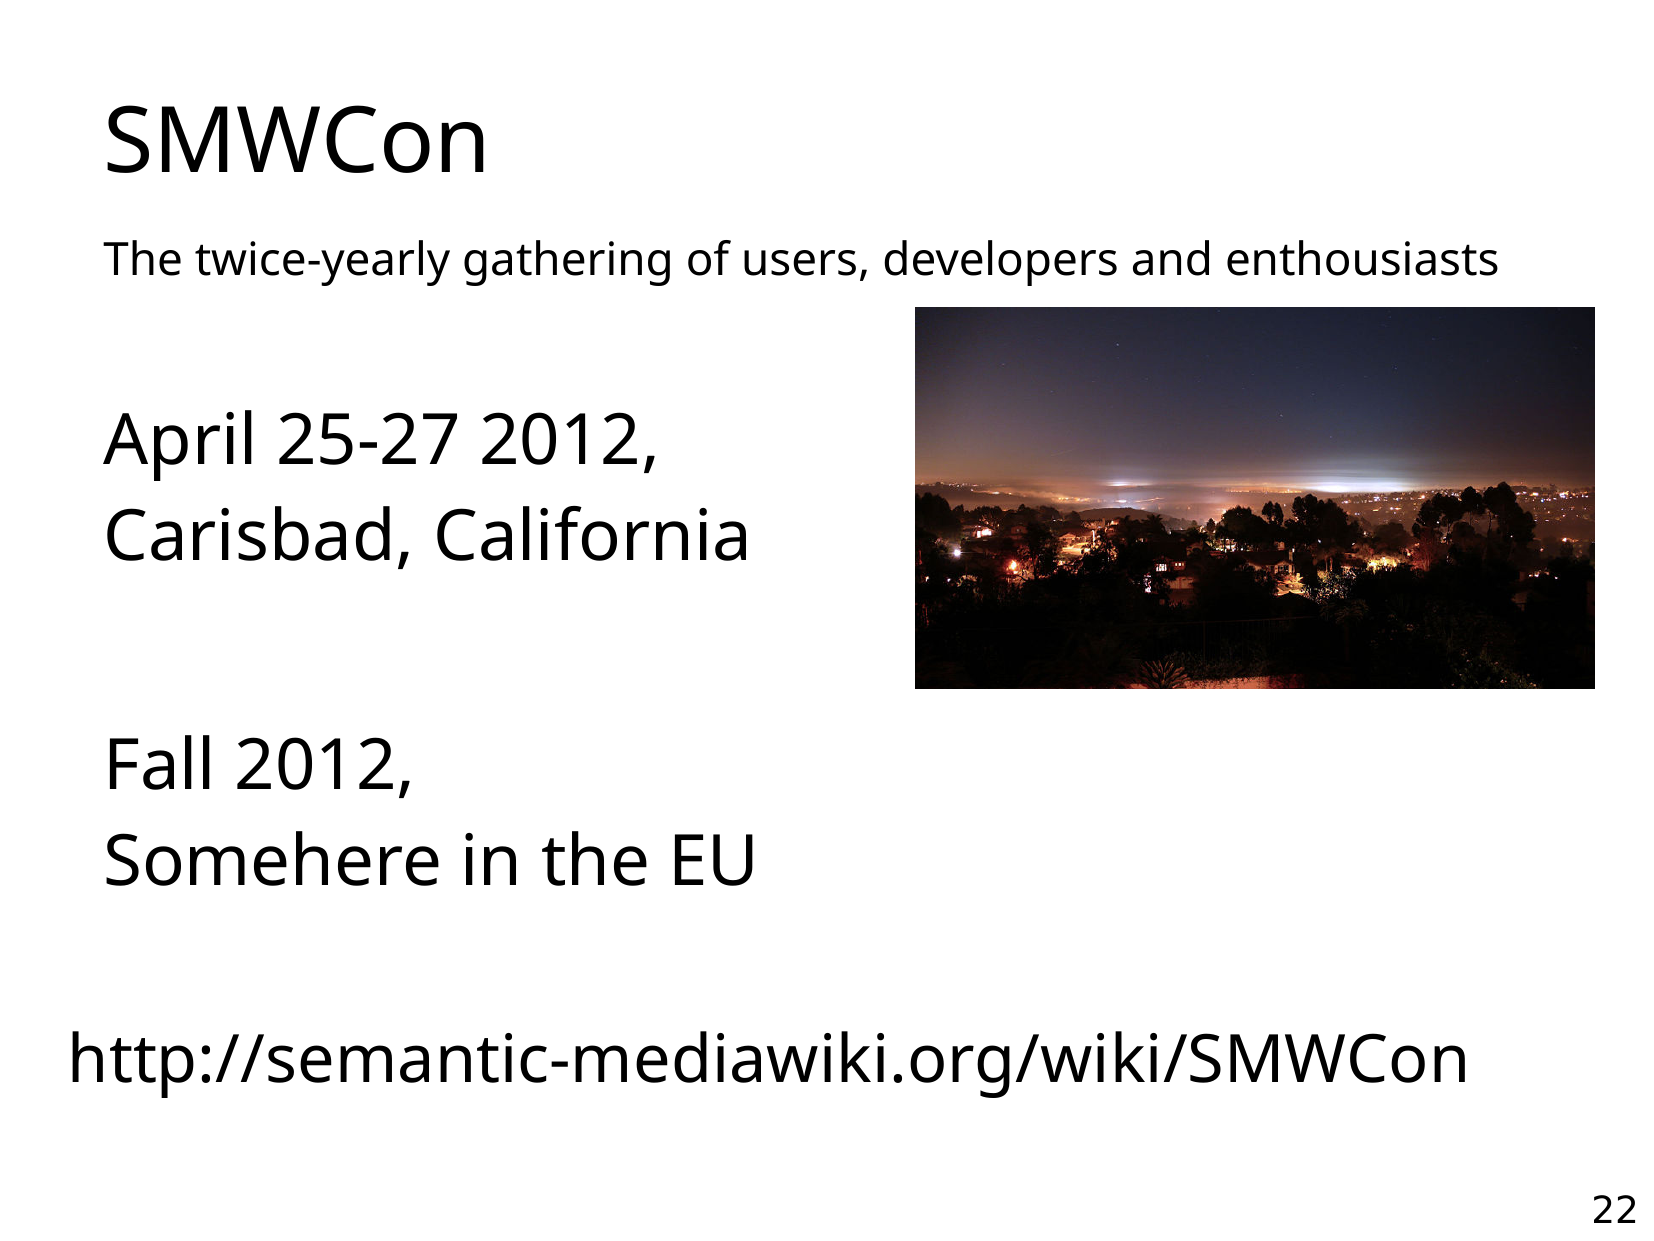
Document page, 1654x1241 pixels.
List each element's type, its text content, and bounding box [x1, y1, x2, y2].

text_box The twice-yearly gathering of users, developers and enthousiasts [88, 218, 1654, 287]
text_box April 25-27 2012, Carisbad, California [88, 381, 886, 562]
text_box SMWCon [88, 67, 1595, 189]
text_box http://semantic-mediawiki.org/wiki/SMWCon [53, 1003, 1619, 1097]
text_box Fall 2012, Somehere in the EU [88, 706, 886, 886]
text_box 22 [1535, 1181, 1654, 1241]
picture [915, 307, 1595, 690]
